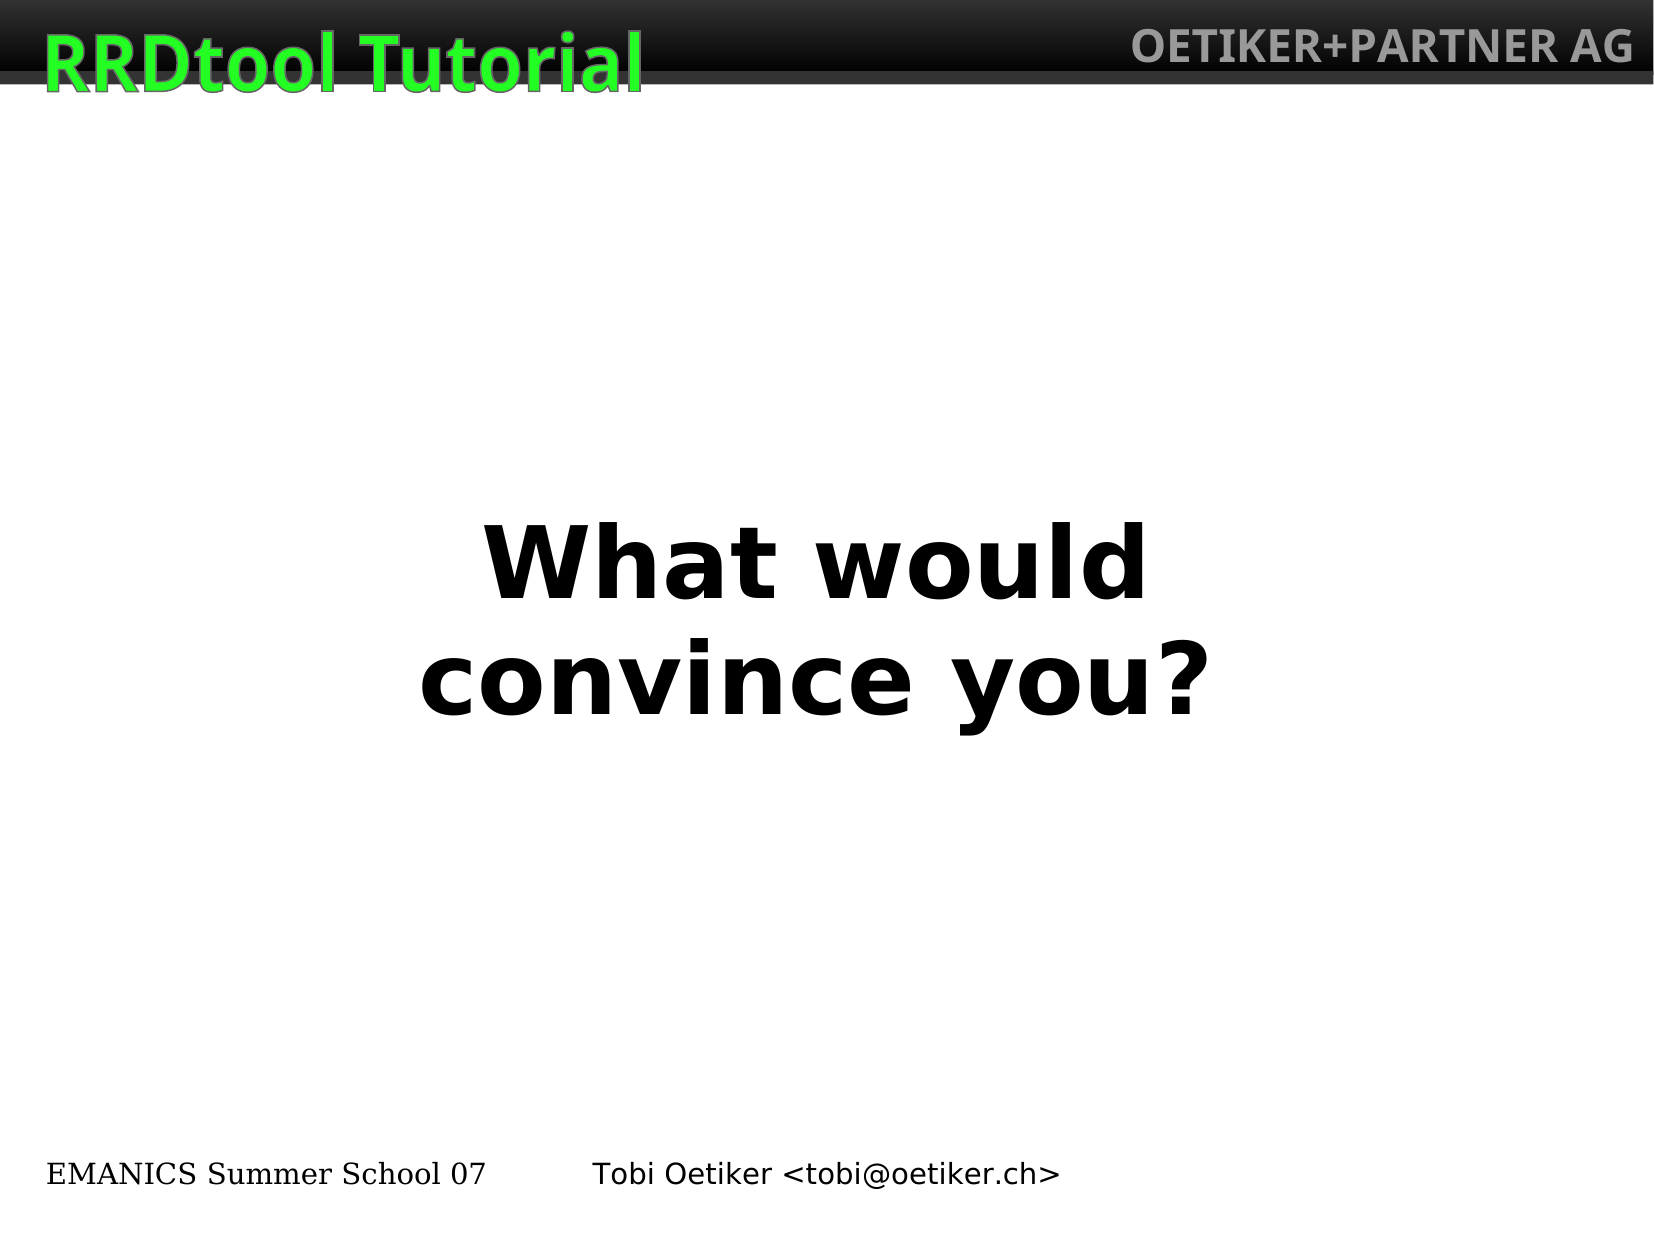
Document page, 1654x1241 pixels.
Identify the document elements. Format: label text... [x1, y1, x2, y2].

title What would convince you? [47, 505, 1586, 739]
